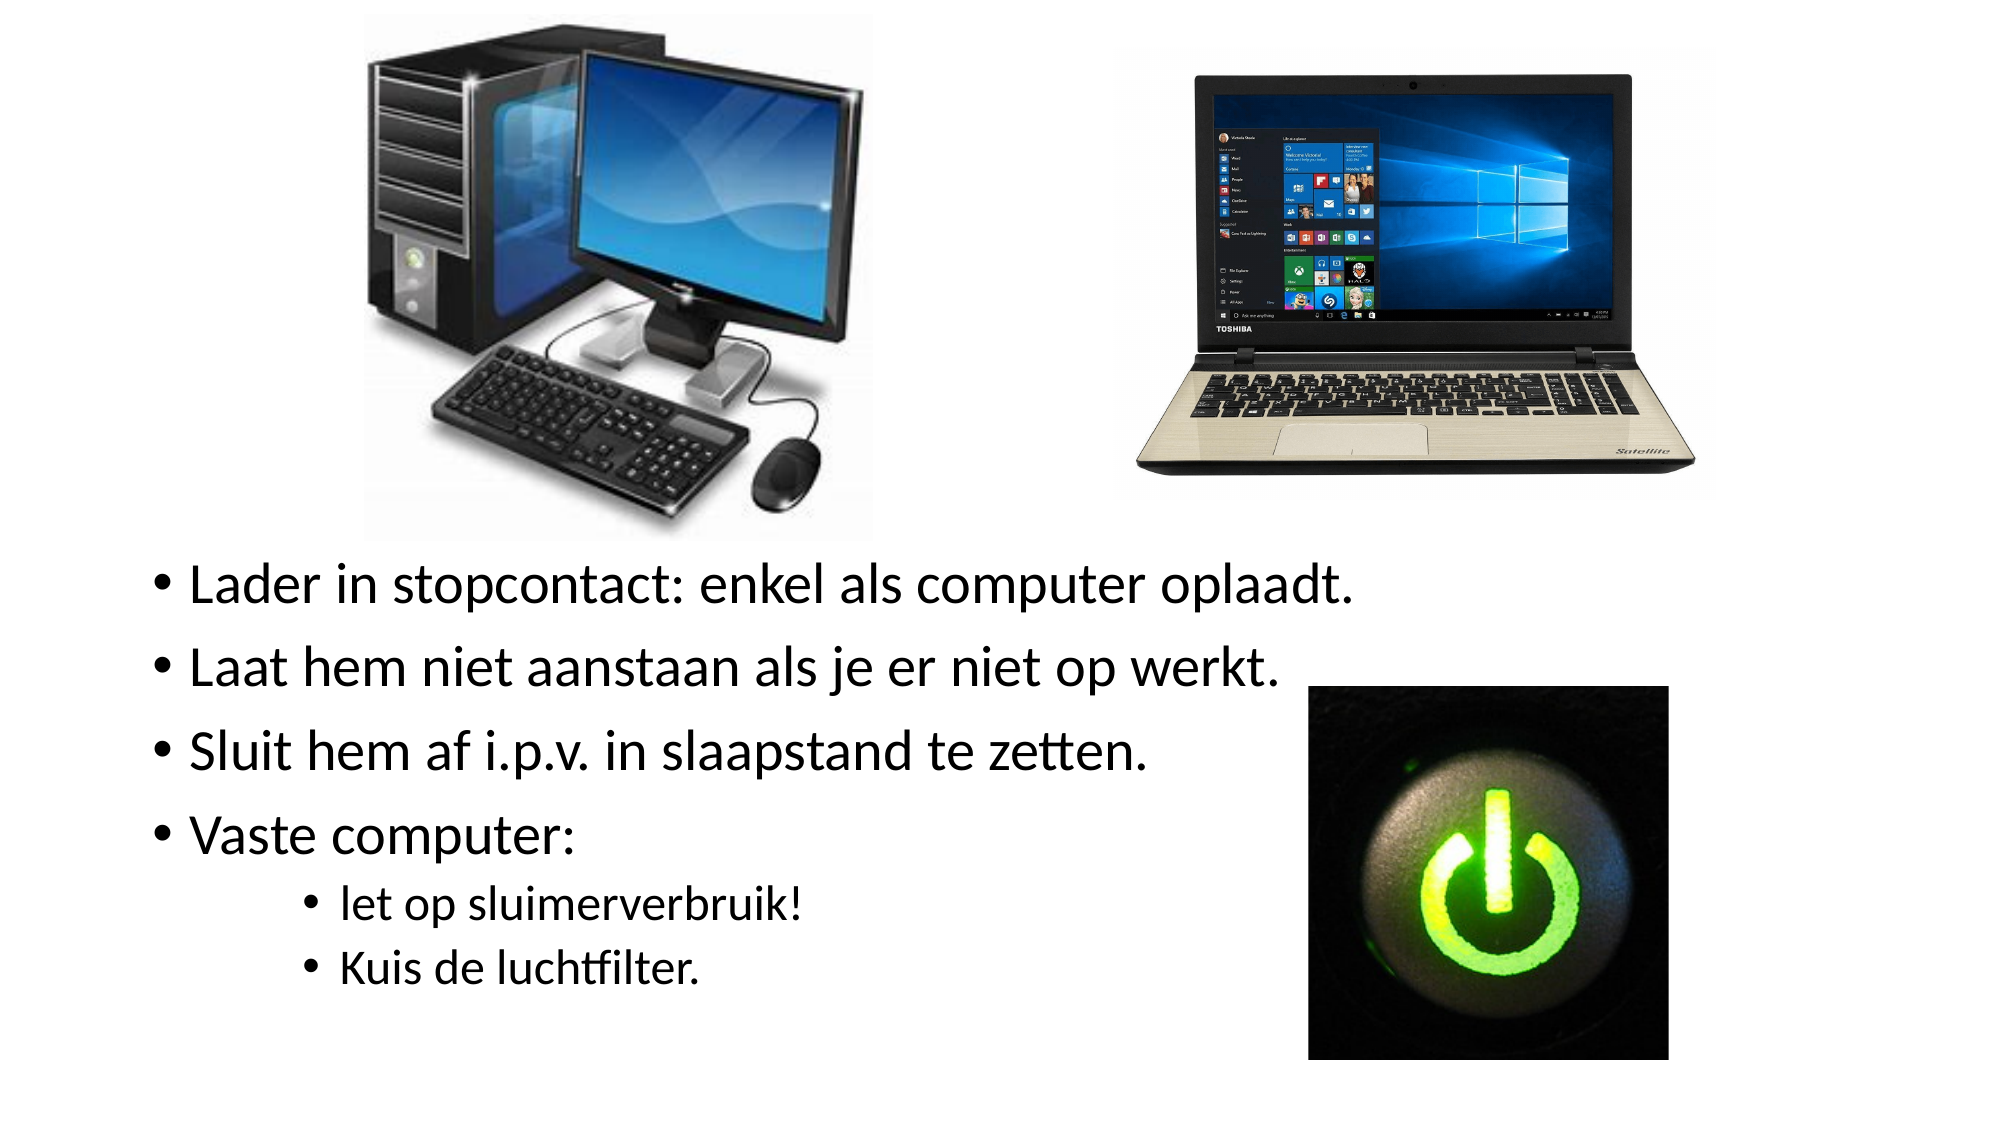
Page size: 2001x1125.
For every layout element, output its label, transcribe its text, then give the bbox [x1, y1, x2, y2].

picture [364, 14, 873, 541]
list Lader in stopcontact: enkel als computer oplaadt. Laat hem niet aanstaan als je er niet op werkt. Sluit hem af i.p.v. in slaapstand te zetten. Vaste computer: let op sluimerverbruik! Kuis de luchtfilter. [137, 545, 1863, 1014]
picture [1308, 686, 1669, 1060]
picture [1113, 47, 1716, 500]
